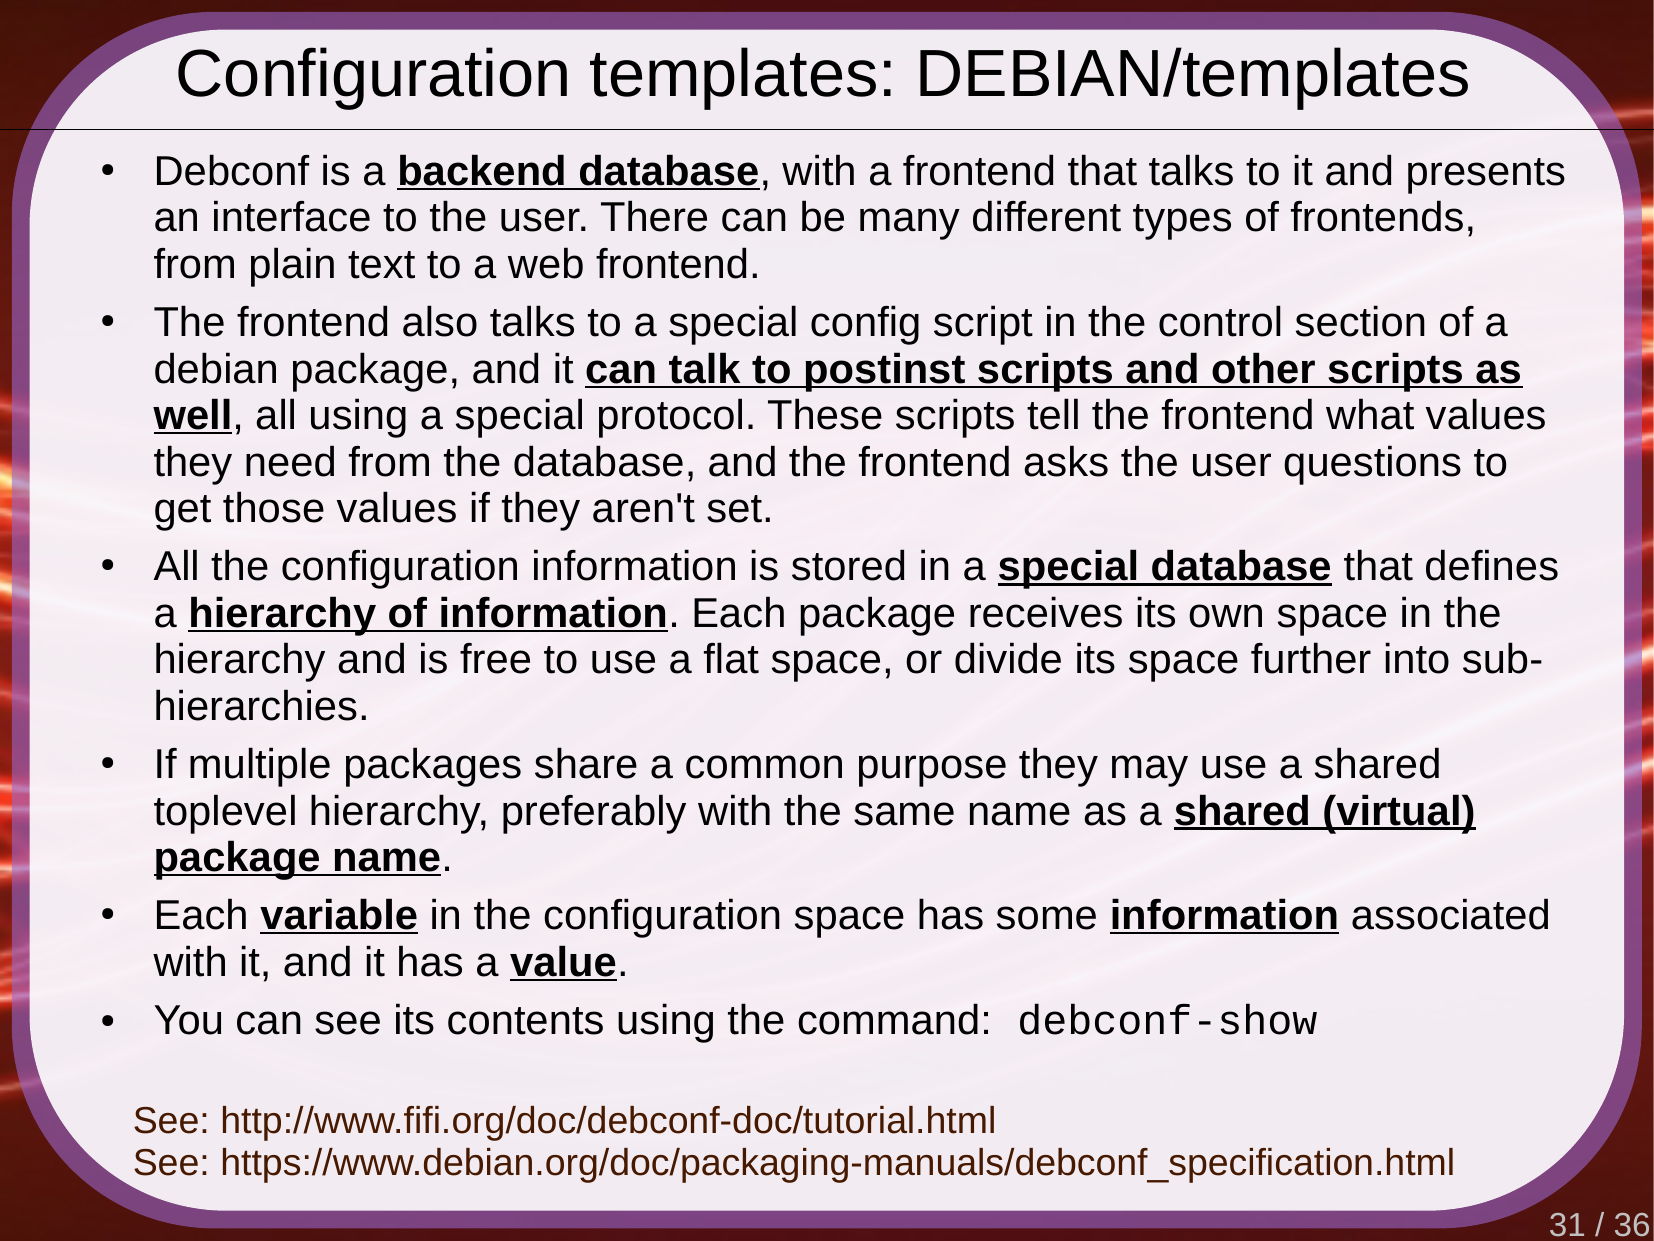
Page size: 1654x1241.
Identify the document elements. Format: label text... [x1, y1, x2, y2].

picture [0, 130, 1654, 1241]
text_box See: http://www.fifi.org/doc/debconf-doc/tutorial.html See: https://www.debian.org/doc/packaging-manuals/debconf_specification.html [118, 1092, 1536, 1234]
picture [0, 0, 1654, 129]
title Configuration templates: DEBIAN/templates [82, 29, 1565, 119]
list Debconf is a backend database, with a frontend that talks to it and presents an interface to the user. There can be many different types of frontends, from plain text to a web frontend. The frontend also talks to a special config script in the control section of a debian package, and it can talk to postinst scripts and other scripts as well, all using a special protocol. These scripts tell the frontend what values they need from the database, and the frontend asks the user questions to get those values if they aren't set. All the configuration information is stored in a special database that defines a hierarchy of information. Each package receives its own space in the hierarchy and is free to use a flat space, or divide its space further into sub-hierarchies. If multiple packages share a common purpose they may use a shared toplevel hierarchy, preferably with the same name as a shared (virtual) package name. Each variable in the configuration space has some information associated with it, and it has a value. You can see its contents using the command: debconf-show [82, 147, 1571, 1123]
